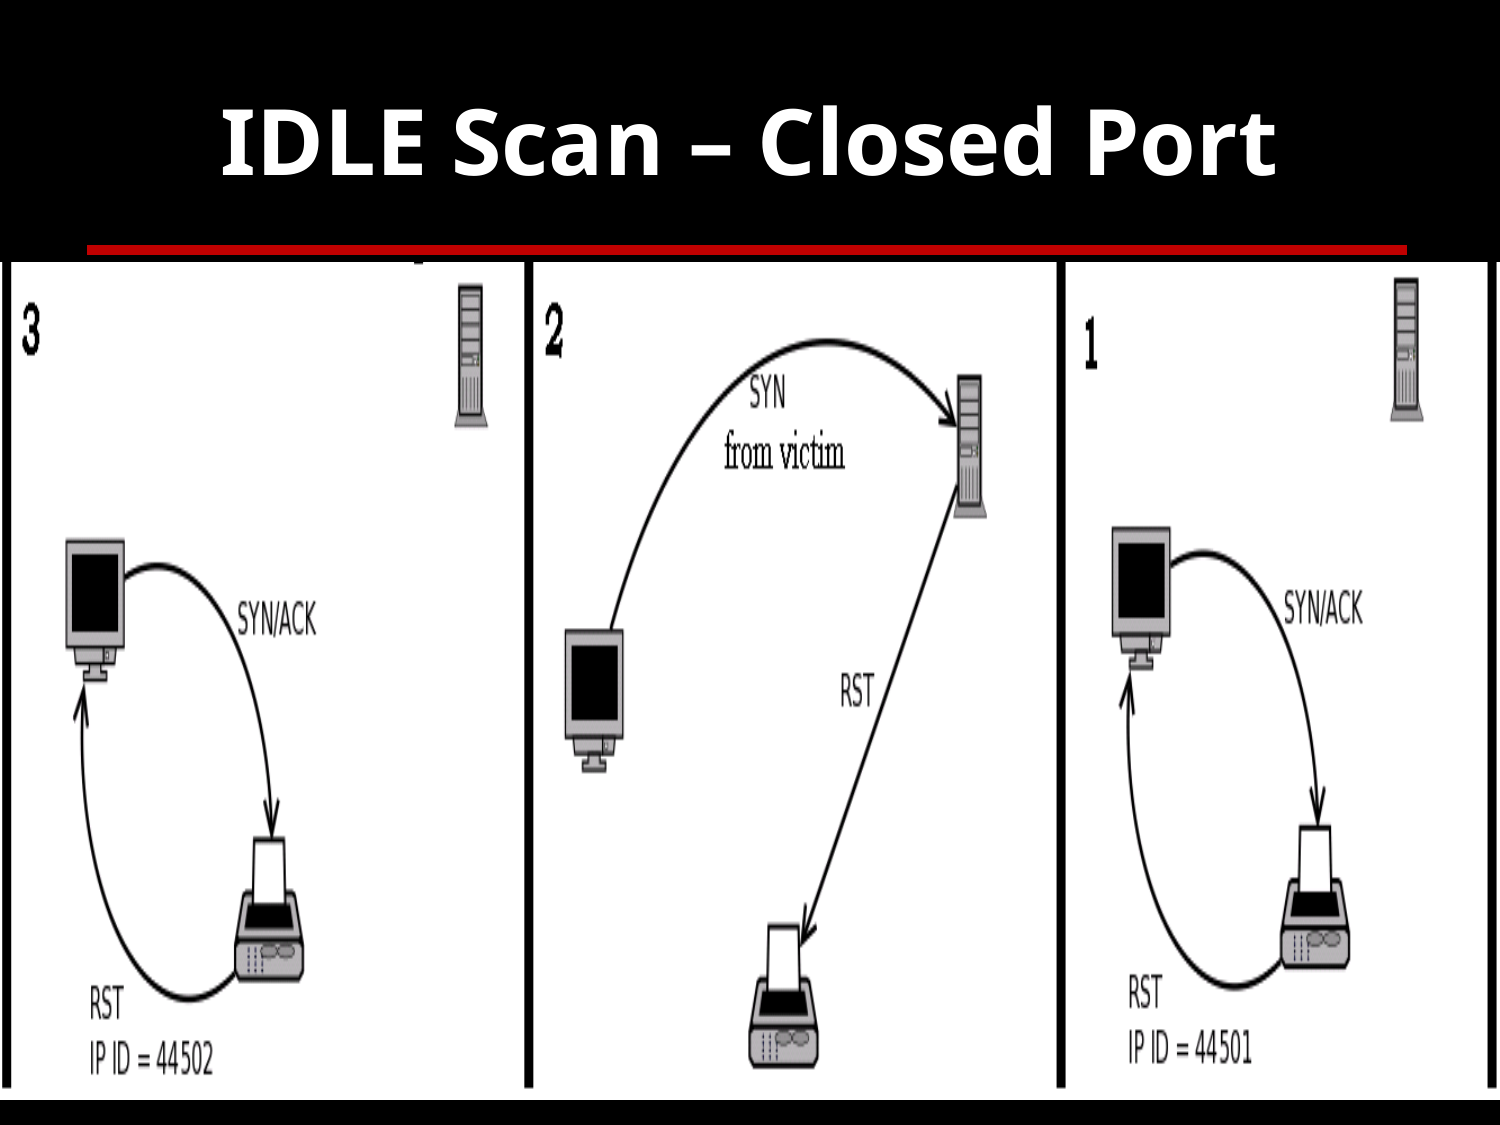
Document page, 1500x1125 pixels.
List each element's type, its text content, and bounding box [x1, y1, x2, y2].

title IDLE Scan – Closed Port [75, 45, 1425, 233]
picture [0, 262, 1500, 1100]
